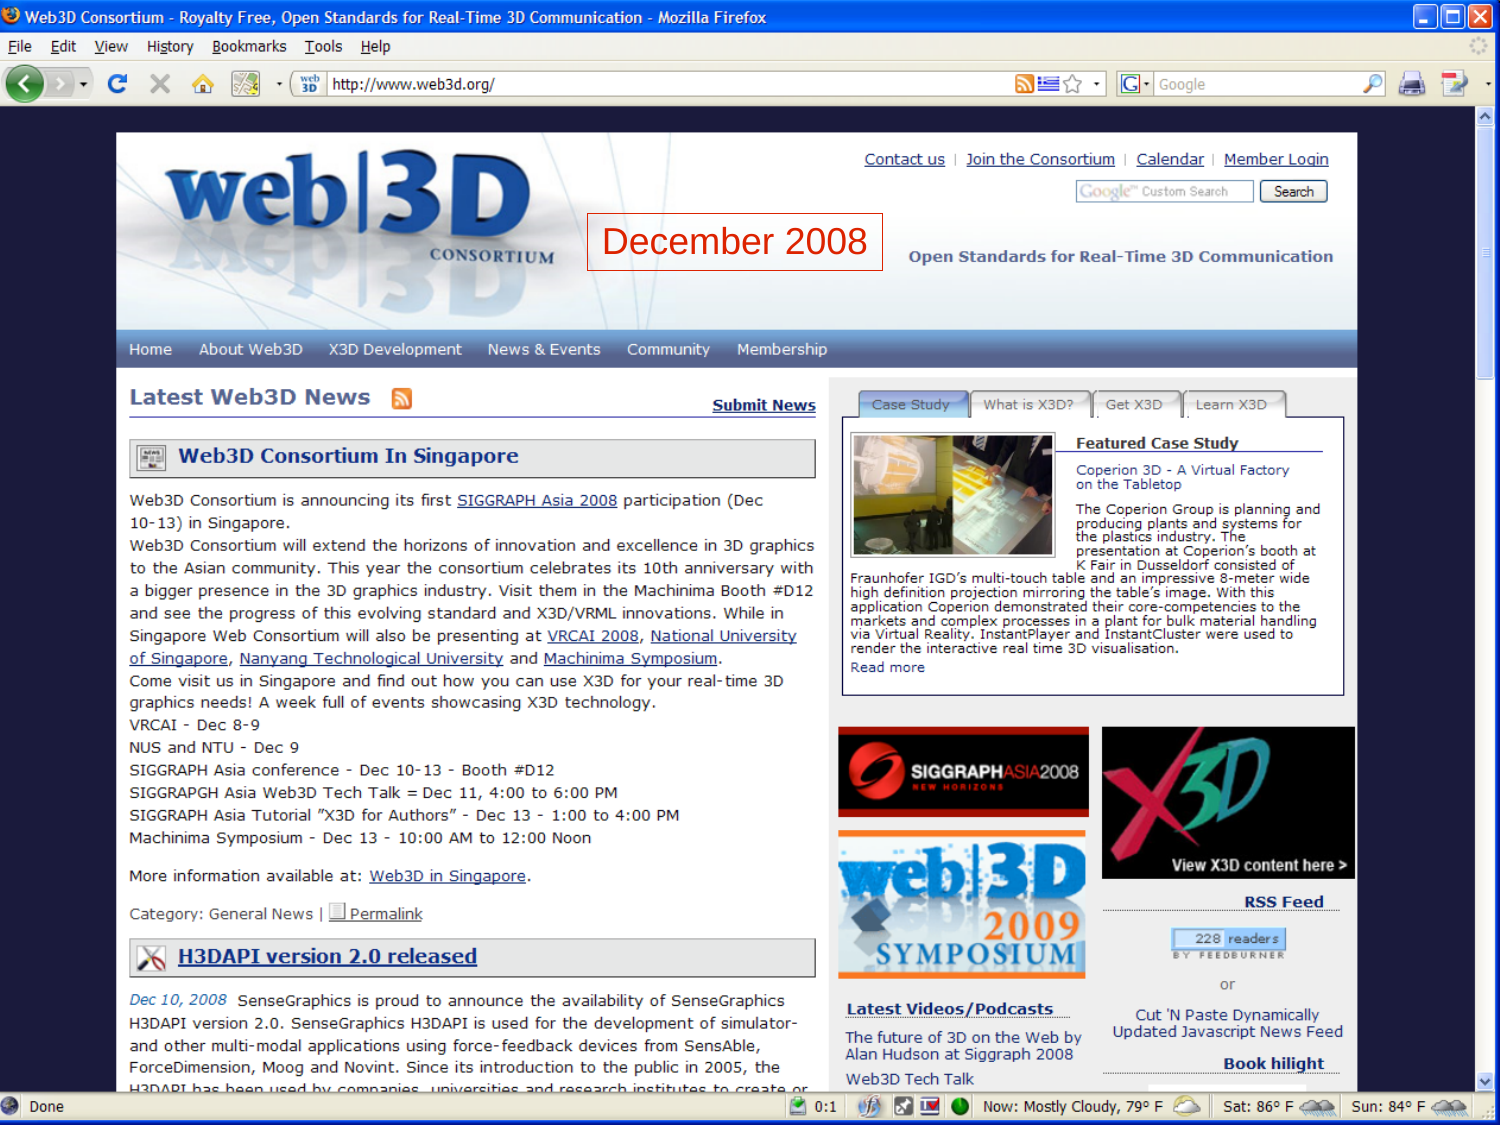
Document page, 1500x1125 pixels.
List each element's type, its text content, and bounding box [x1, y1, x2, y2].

text_box December 2008 [587, 213, 883, 271]
picture [0, 0, 1500, 1125]
